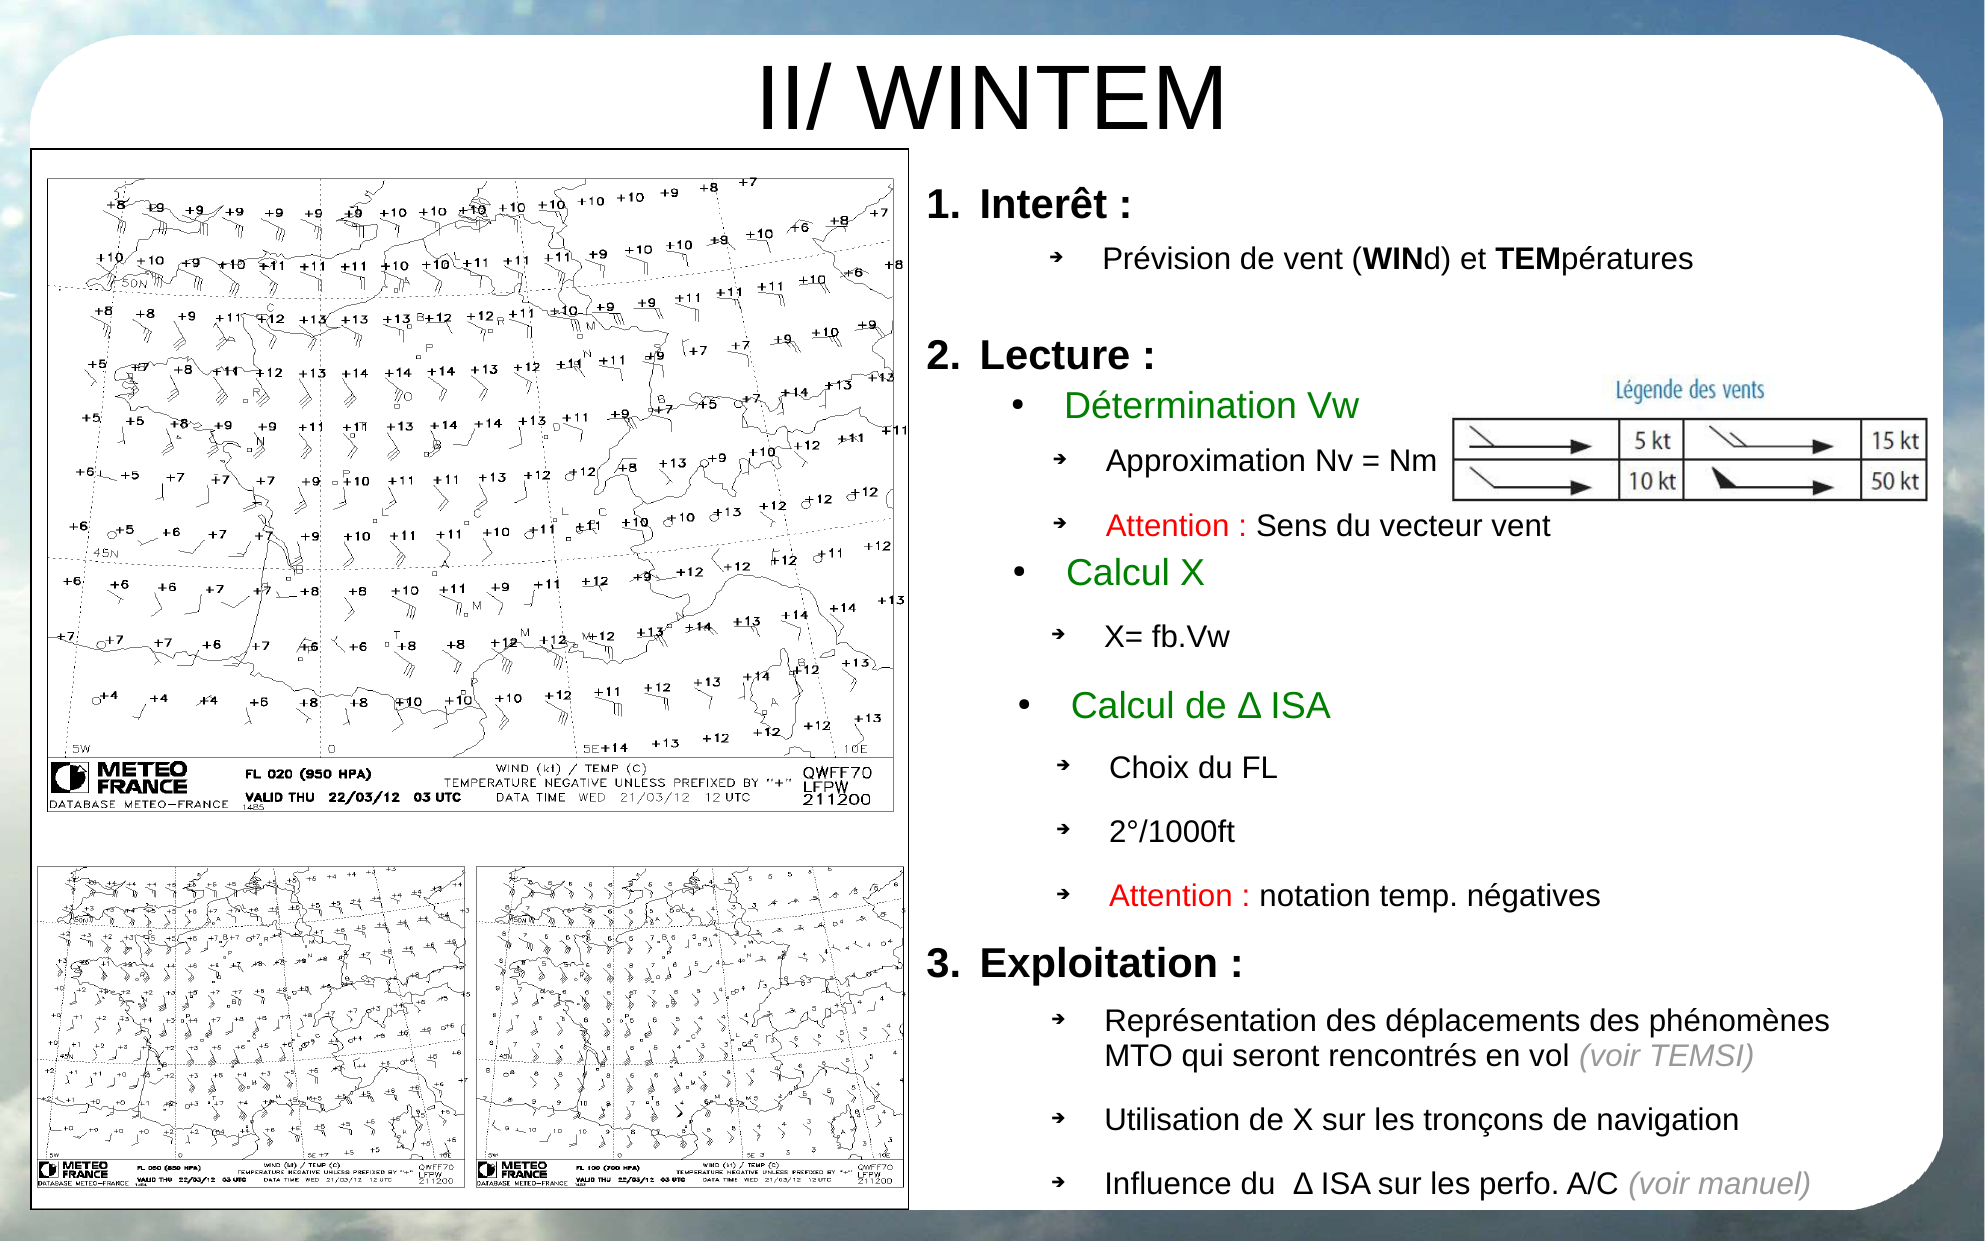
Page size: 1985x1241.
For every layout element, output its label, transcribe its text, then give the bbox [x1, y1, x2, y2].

list Représentation des déplacements des phénomènes MTO qui seront rencontrés en vol (voir TEMSI) Utilisation de X sur les tronçons de navigation Influence du Δ ISA sur les perfo. A/C (voir manuel) [1033, 1003, 1902, 1206]
list Interêt : Lecture : Exploitation : [908, 180, 1902, 1206]
list Prévision de vent (WINd) et TEMpératures [1031, 241, 1922, 310]
picture [0, 0, 1985, 1241]
title II/ WINTEM [99, 46, 1885, 149]
